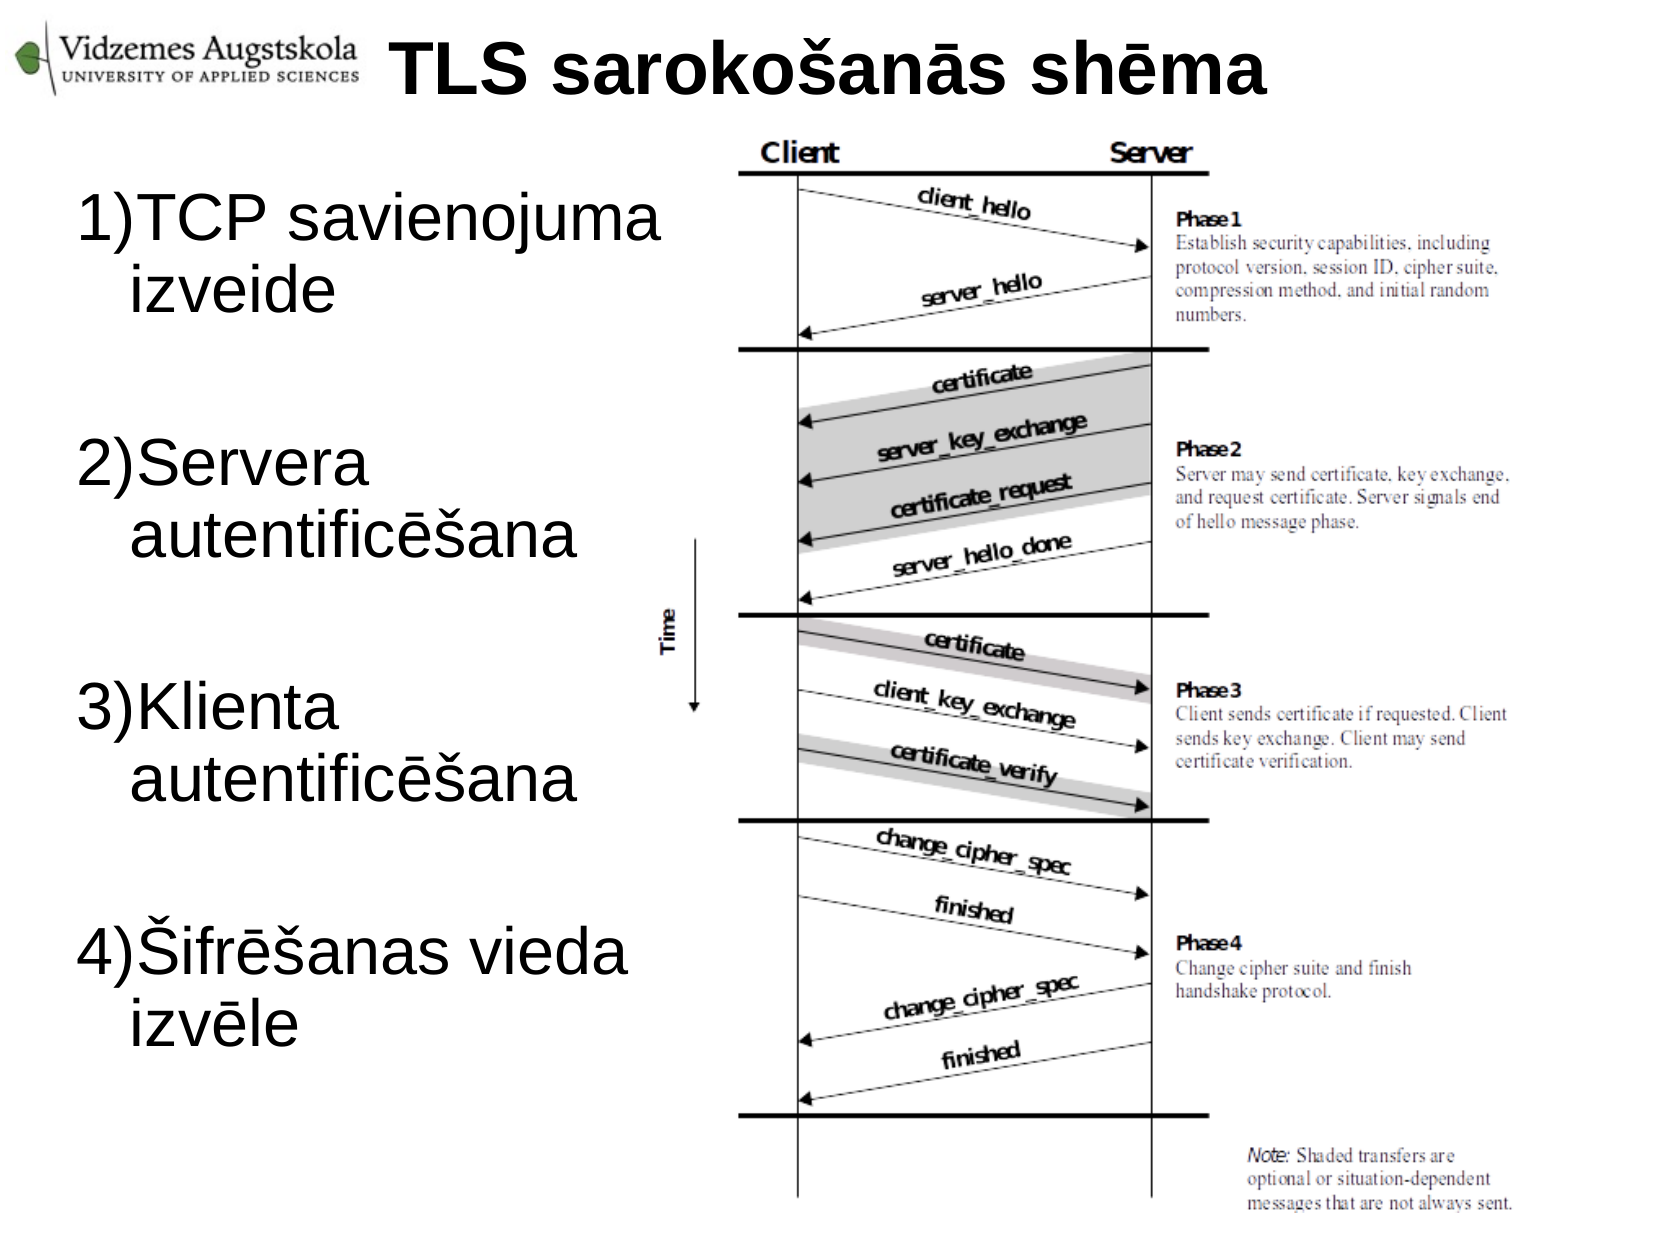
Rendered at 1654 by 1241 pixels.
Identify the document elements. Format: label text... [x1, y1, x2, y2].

picture [5, 2, 368, 113]
list TCP savienojuma izveide Servera autentificēšana Klienta autentificēšana Šifrēšanas vieda izvēle [59, 178, 745, 1182]
picture [649, 129, 1523, 1213]
title TLS sarokošanās shēma [106, 19, 1524, 119]
